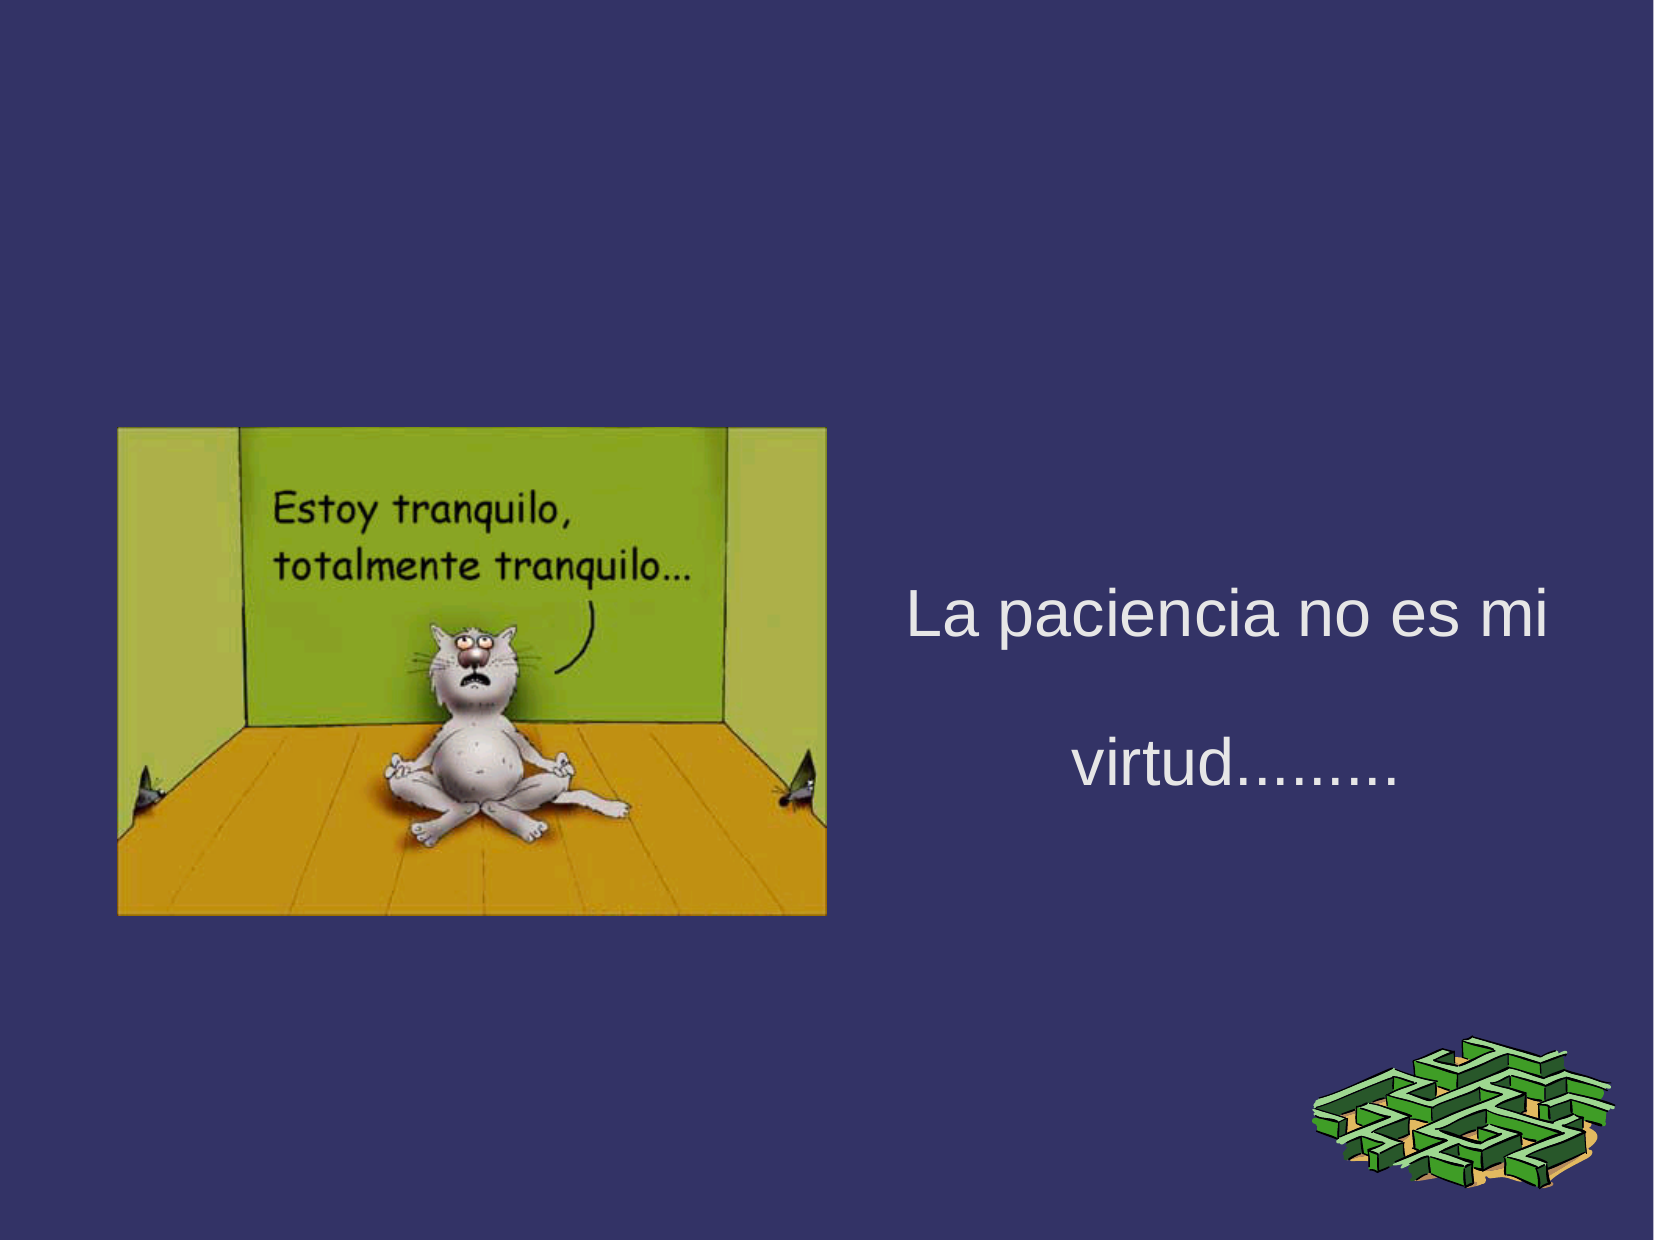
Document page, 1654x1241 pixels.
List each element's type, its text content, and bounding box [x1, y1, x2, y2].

picture [117, 354, 827, 1135]
list La paciencia no es mi virtud......... [887, 269, 1565, 1040]
